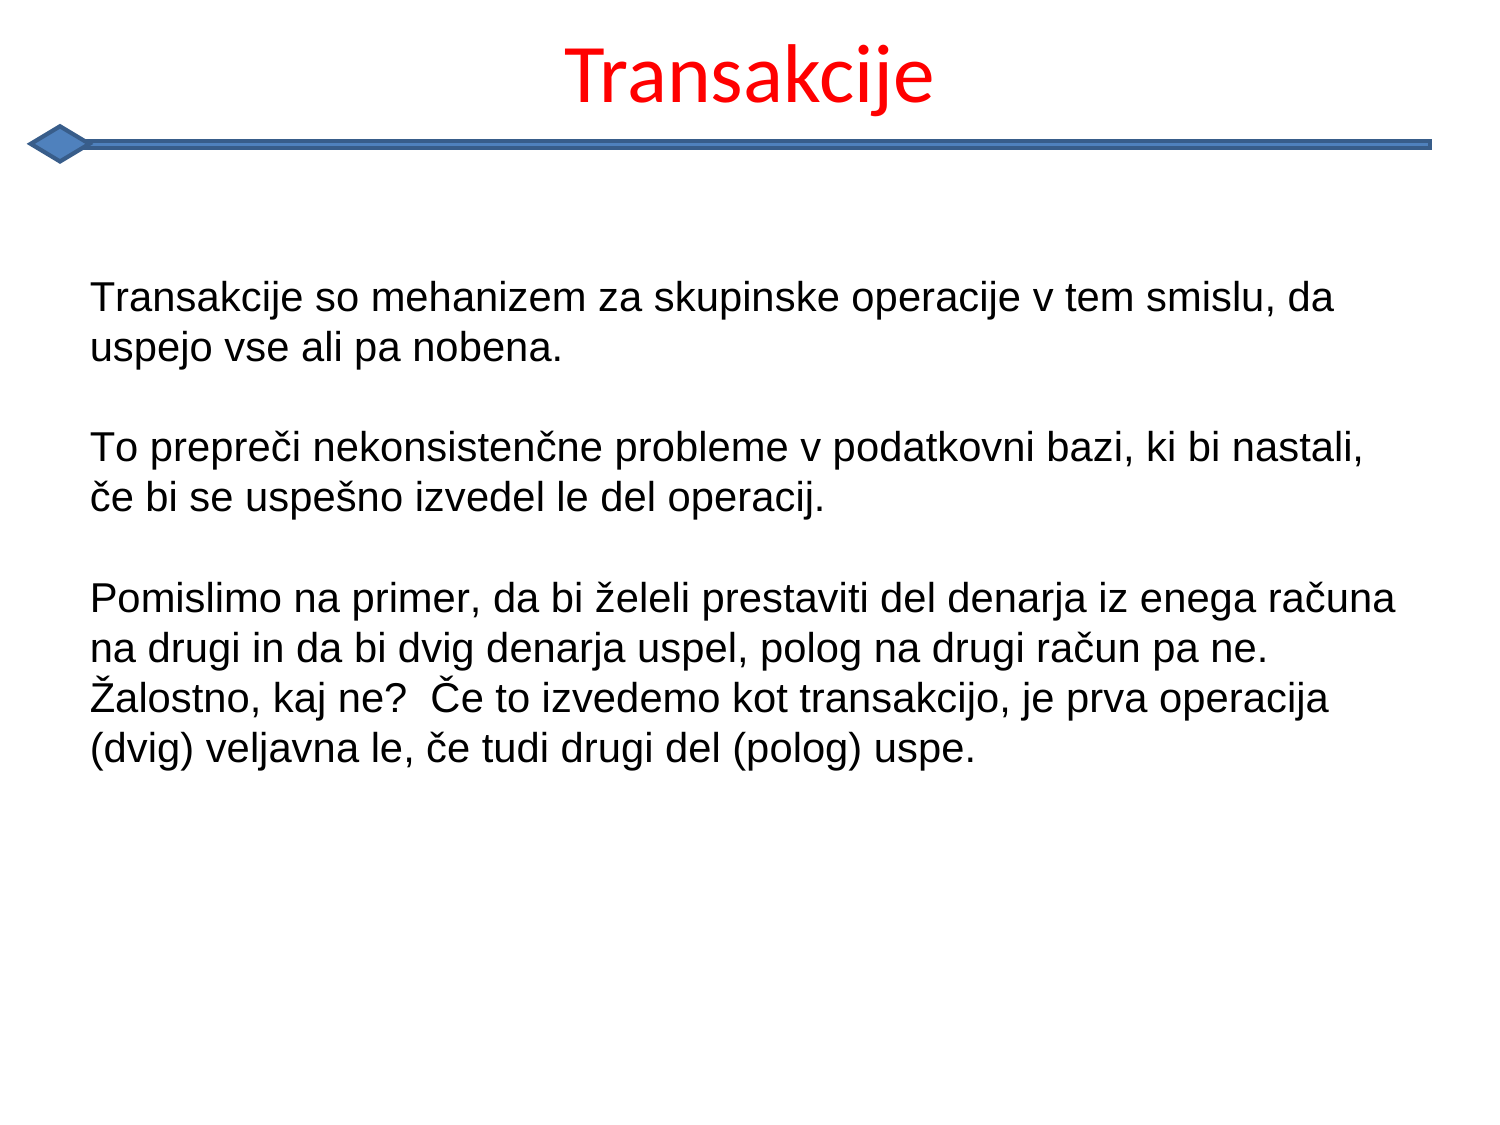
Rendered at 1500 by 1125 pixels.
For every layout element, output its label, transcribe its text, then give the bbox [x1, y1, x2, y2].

text_box Transakcije so mehanizem za skupinske operacije v tem smislu, da uspejo vse ali pa nobena. To prepreči nekonsistenčne probleme v podatkovni bazi, ki bi nastali, če bi se uspešno izvedel le del operacij. Pomislimo na primer, da bi želeli prestaviti del denarja iz enega računa na drugi in da bi dvig denarja uspel, polog na drugi račun pa ne. Žalostno, kaj ne? Če to izvedemo kot transakcijo, je prva operacija (dvig) veljavna le, če tudi drugi del (polog) uspe. [75, 262, 1413, 829]
title Transakcije [75, 0, 1426, 138]
